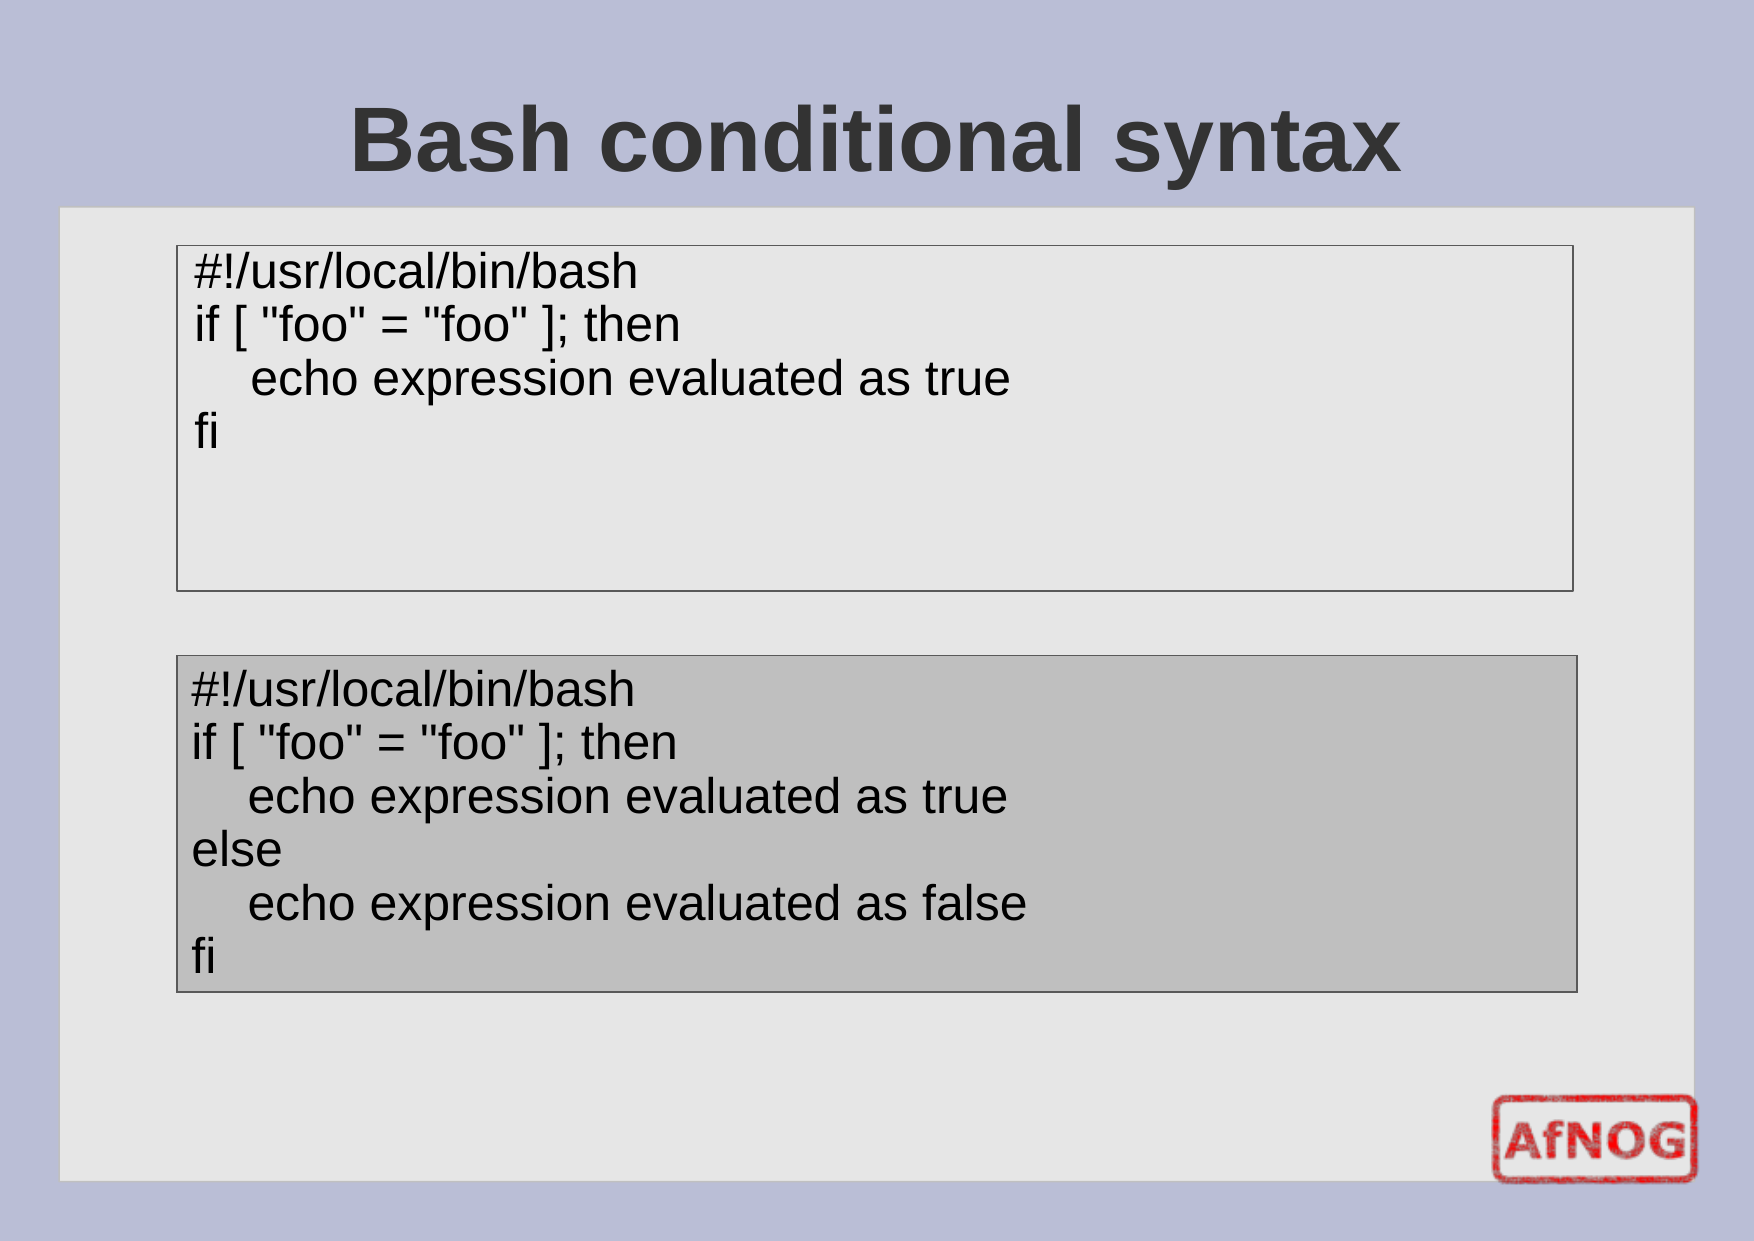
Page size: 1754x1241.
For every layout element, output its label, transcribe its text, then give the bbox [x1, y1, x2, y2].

list #!/usr/local/bin/bash if [ "foo" = "foo" ]; then echo expression evaluated as true fi [176, 245, 1574, 591]
title Bash conditional syntax [59, 48, 1695, 236]
text_box #!/usr/local/bin/bash if [ "foo" = "foo" ]; then echo expression evaluated as true else echo expression evaluated as false fi [176, 655, 1577, 993]
picture [1490, 1092, 1701, 1188]
